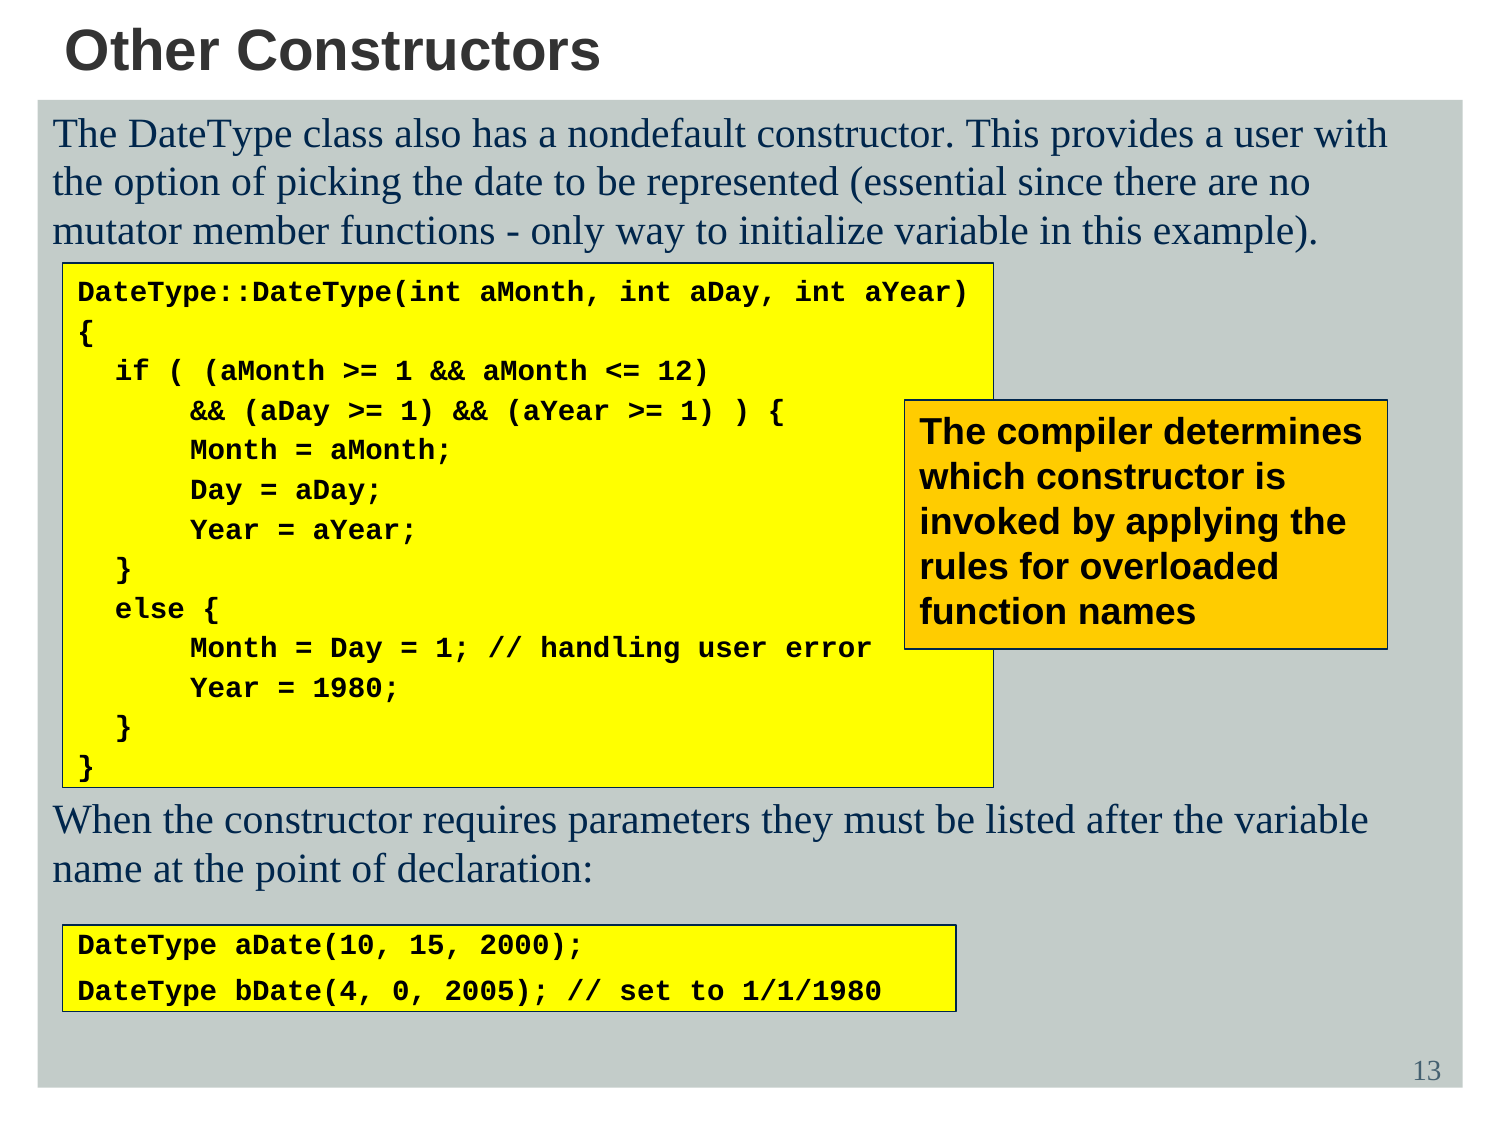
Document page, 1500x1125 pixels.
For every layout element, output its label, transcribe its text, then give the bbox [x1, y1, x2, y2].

text_box The compiler determines which constructor is invoked by applying the rules for overloaded function names [904, 399, 1388, 826]
text_box DateType::DateType(int aMonth, int aDay, int aYear) { if ( (aMonth >= 1 && aMonth <= 12) && (aDay >= 1) && (aYear >= 1) ) { Month = aMonth; Day = aDay; Year = aYear; } else { Month = Day = 1; // handling user error Year = 1980; } } [62, 263, 994, 797]
text_box DateType aDate(10, 15, 2000); DateType bDate(4, 0, 2005); // set to 1/1/1980 [62, 924, 957, 1020]
title Other Constructors [50, 0, 1450, 91]
list The DateType class also has a nondefault constructor. This provides a user with the option of picking the date to be represented (essential since there are no mutator member functions - only way to initialize variable in this example). When the constructor requires parameters they must be listed after the variable name at the point of declaration: [37, 99, 1463, 1088]
